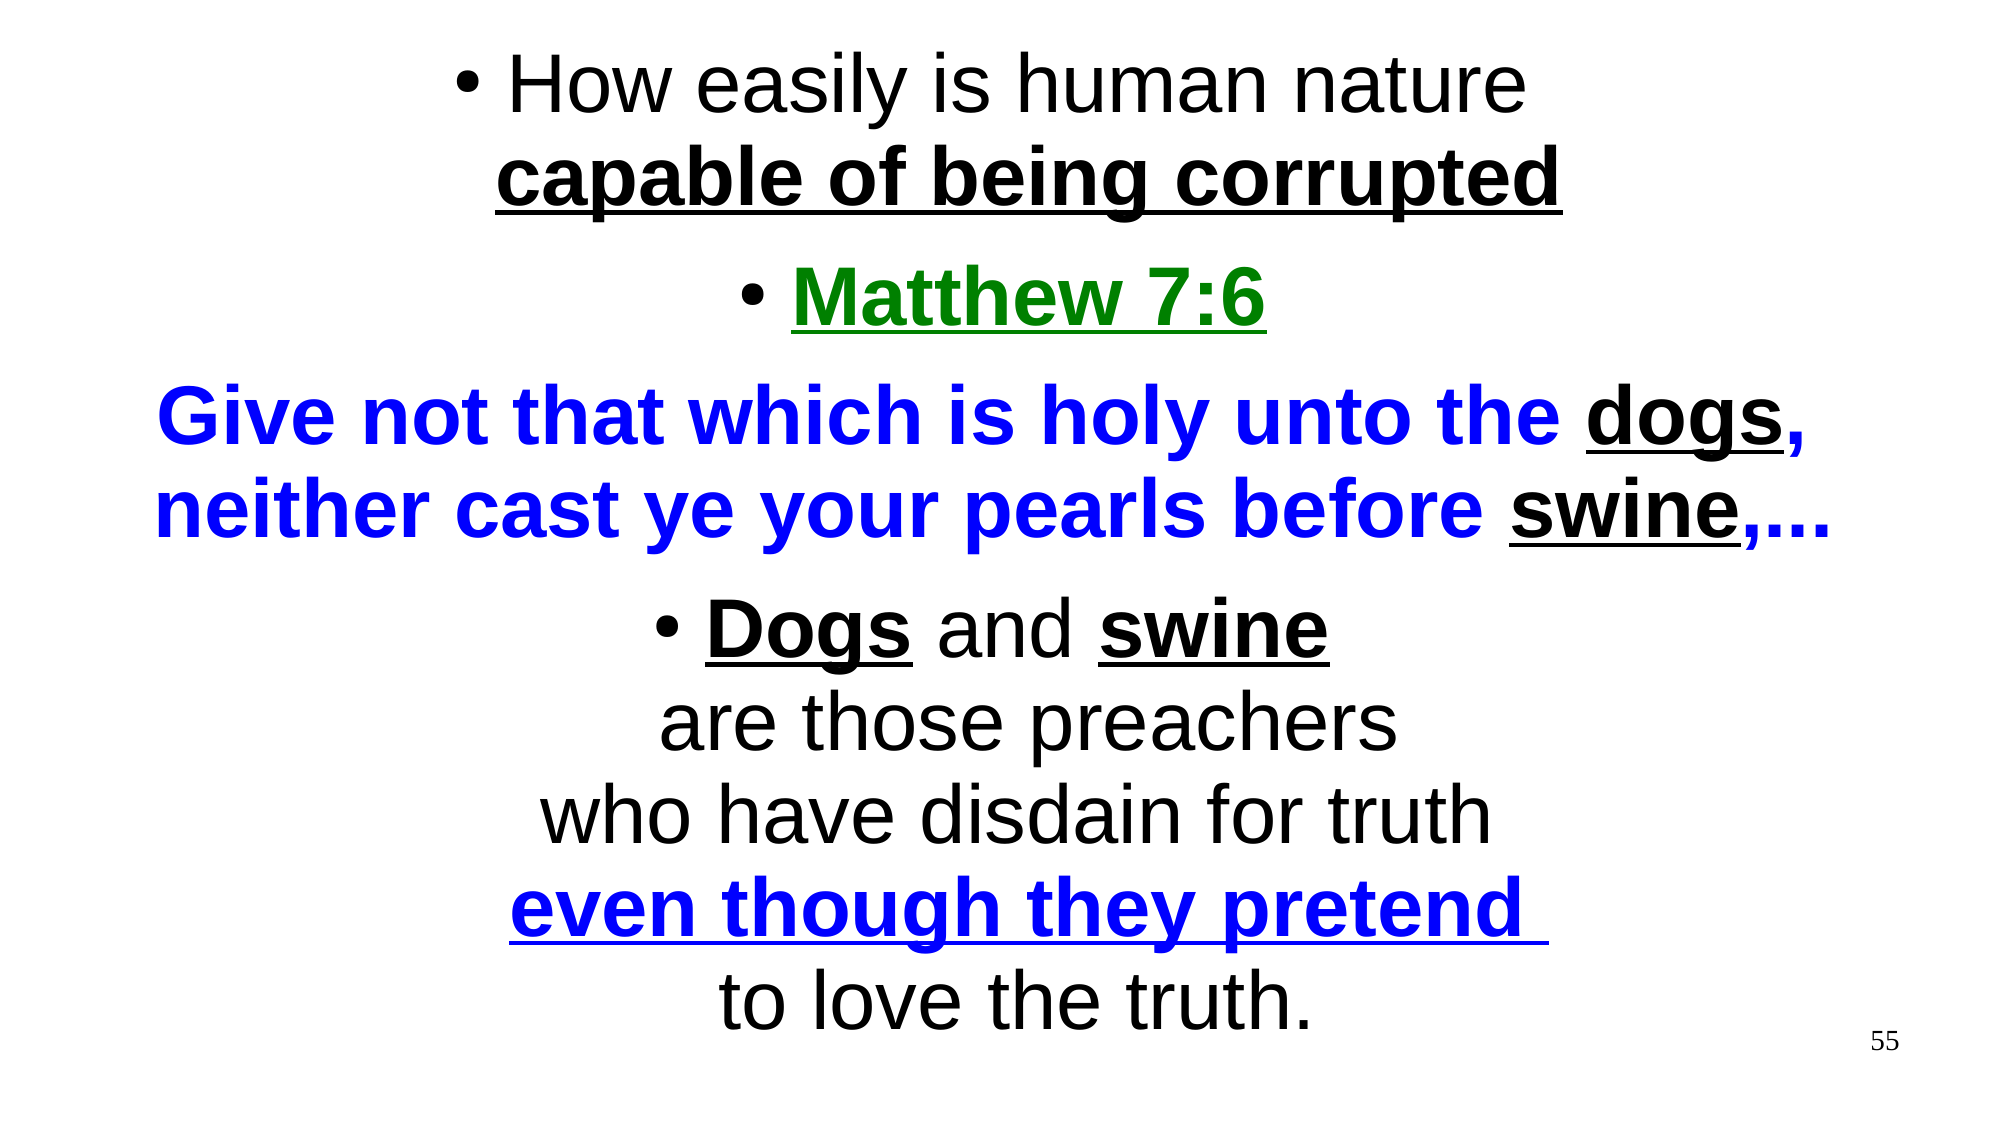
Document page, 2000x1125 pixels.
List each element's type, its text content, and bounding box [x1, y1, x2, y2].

list How easily is human nature capable of being corrupted Matthew 7:6 Give not that which is holy unto the dogs, neither cast ye your pearls before swine,... Dogs and swine are those preachers who have disdain for truth even though they pretend to love the truth. [37, 37, 1951, 1088]
